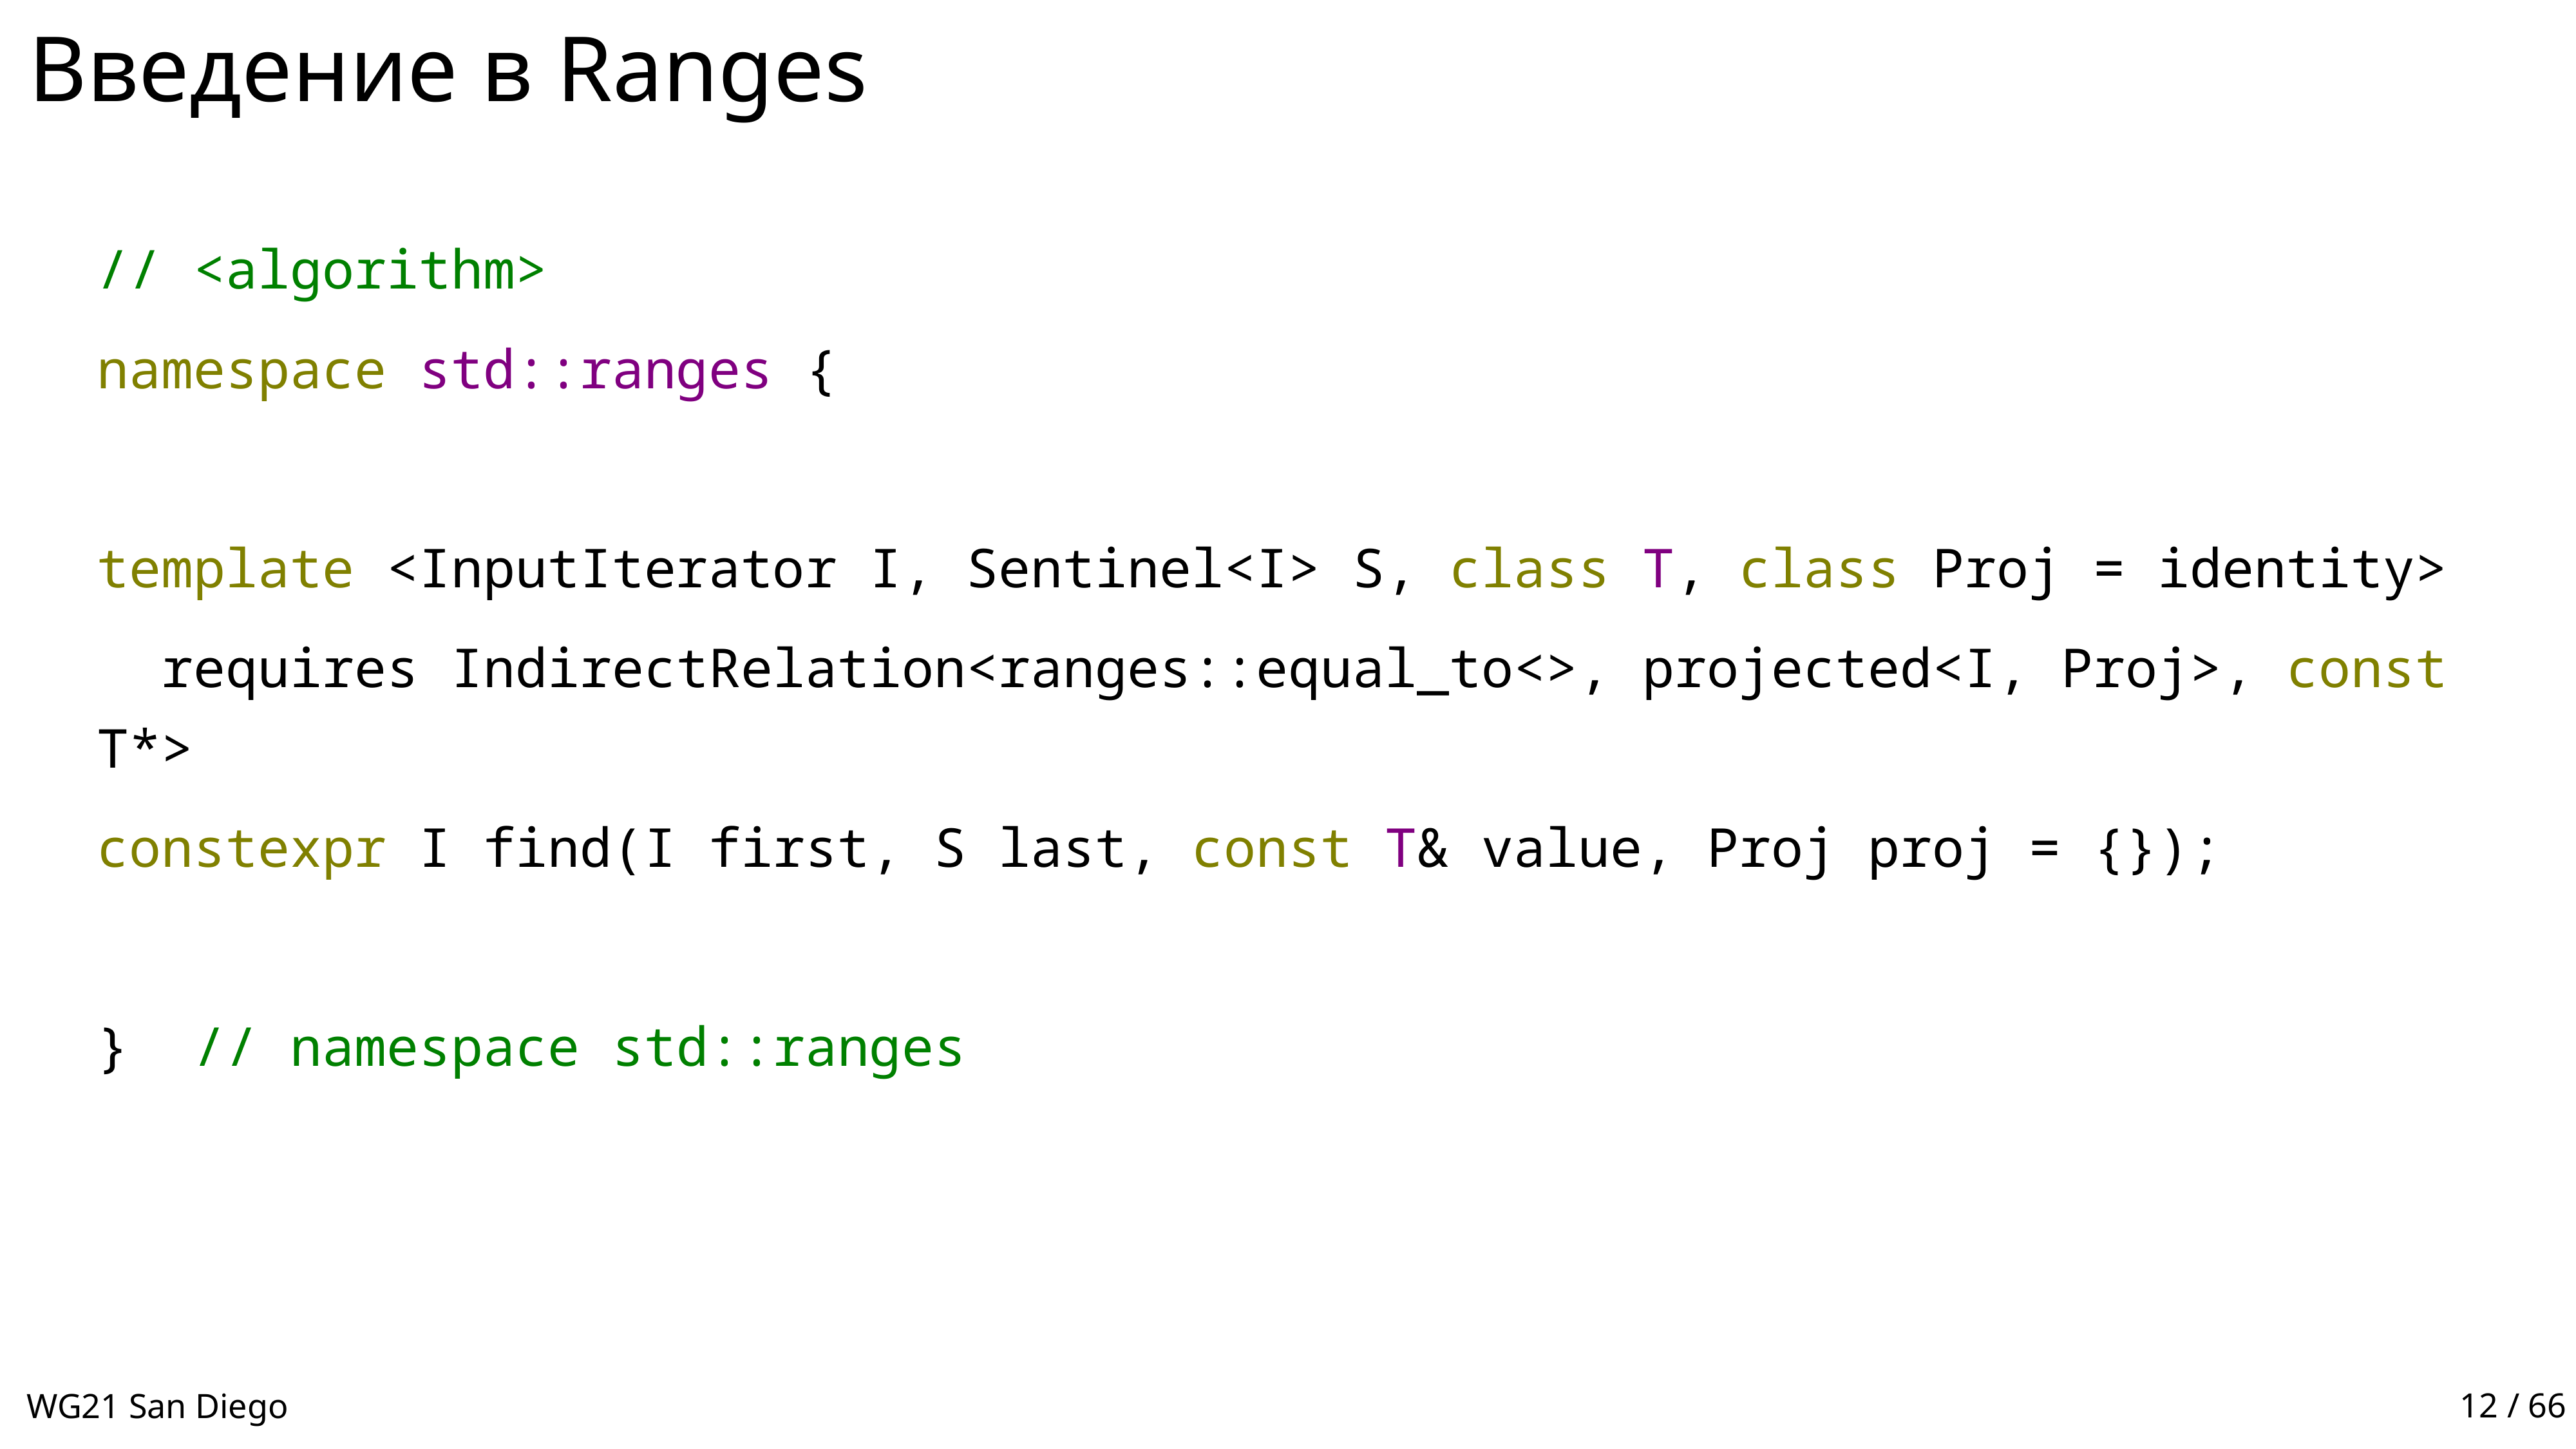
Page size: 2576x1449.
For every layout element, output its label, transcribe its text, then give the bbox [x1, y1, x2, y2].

list WG21 San Diego [17, 1376, 1114, 1431]
list // <algorithm> namespace std::ranges { template <InputIterator I, Sentinel<I> S, class T, class Proj = identity> requires IndirectRelation<ranges::equal_to<>, projected<I, Proj>, const T*> constexpr I find(I first, S last, const T& value, Proj proj = {}); } // namespace std::ranges [87, 214, 2551, 1382]
list <number> / 66 [1479, 1376, 2576, 1431]
title Введение в Ranges [19, 19, 2551, 155]
